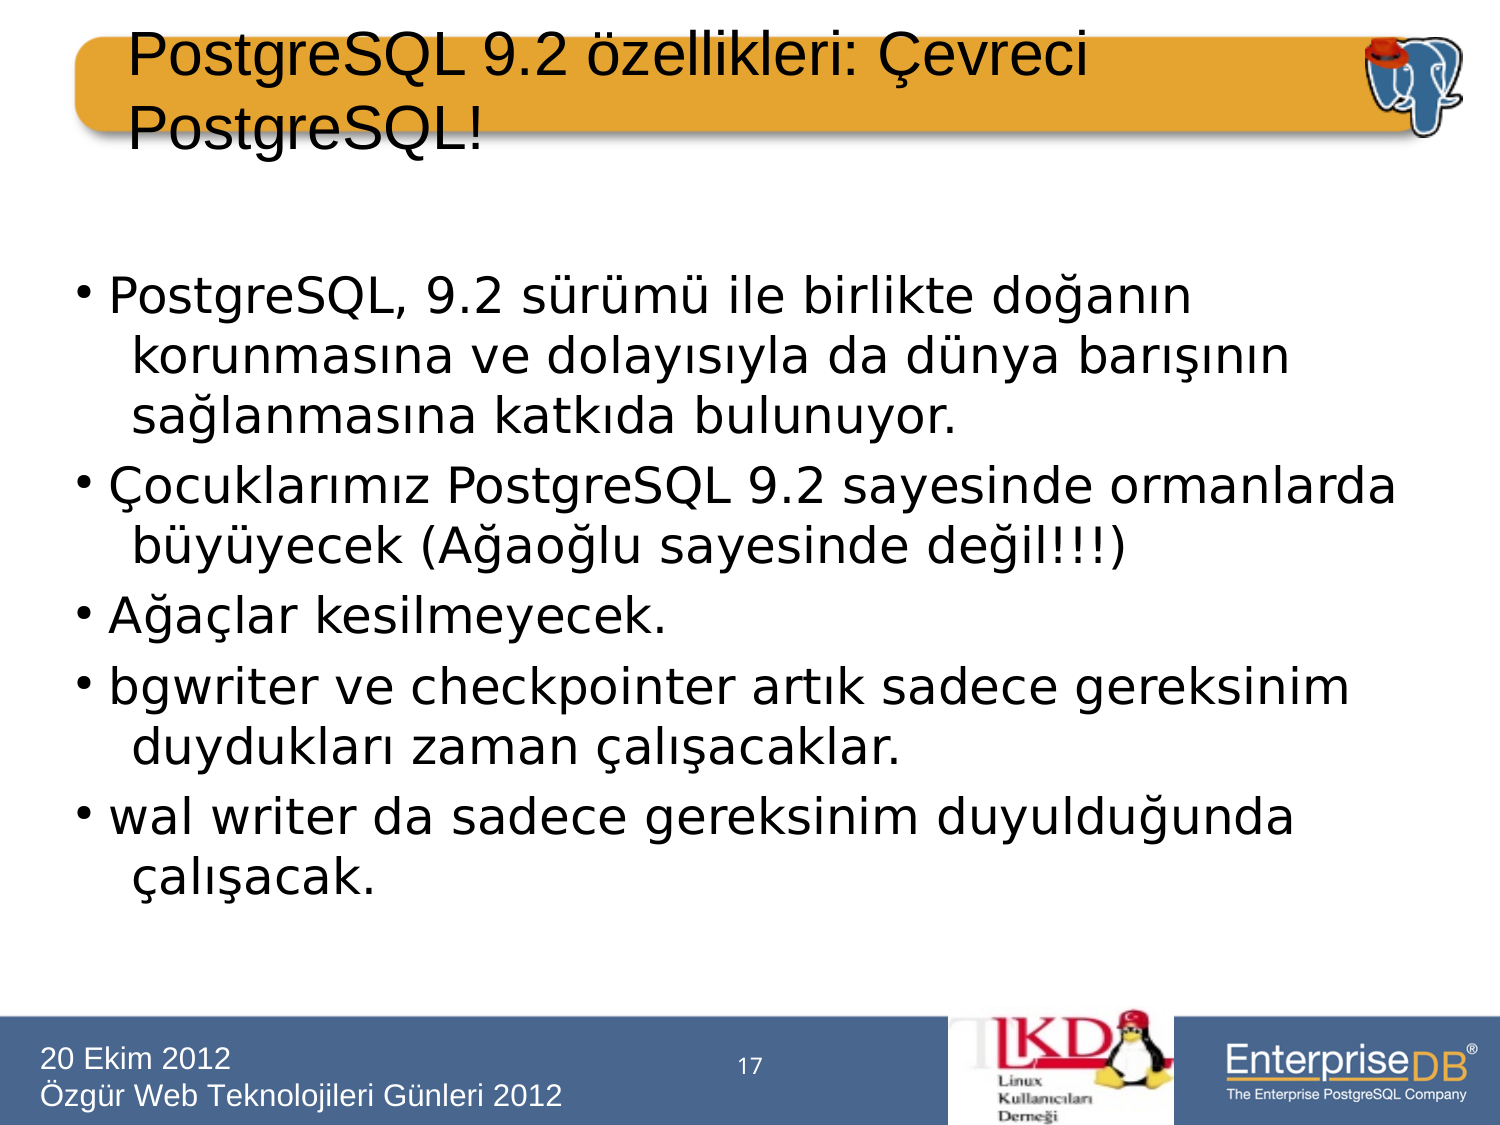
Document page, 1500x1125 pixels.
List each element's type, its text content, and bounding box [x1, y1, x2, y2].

list PostgreSQL, 9.2 sürümü ile birlikte doğanın korunmasına ve dolayısıyla da dünya barışının sağlanmasına katkıda bulunuyor. Çocuklarımız PostgreSQL 9.2 sayesinde ormanlarda büyüyecek (Ağaoğlu sayesinde değil!!!) Ağaçlar kesilmeyecek. bgwriter ve checkpointer artık sadece gereksinim duydukları zaman çalışacaklar. wal writer da sadece gereksinim duyulduğunda çalışacak. [75, 263, 1425, 1006]
picture [0, 0, 1500, 1125]
title PostgreSQL 9.2 özellikleri: Çevreci PostgreSQL! [112, 4, 1388, 171]
